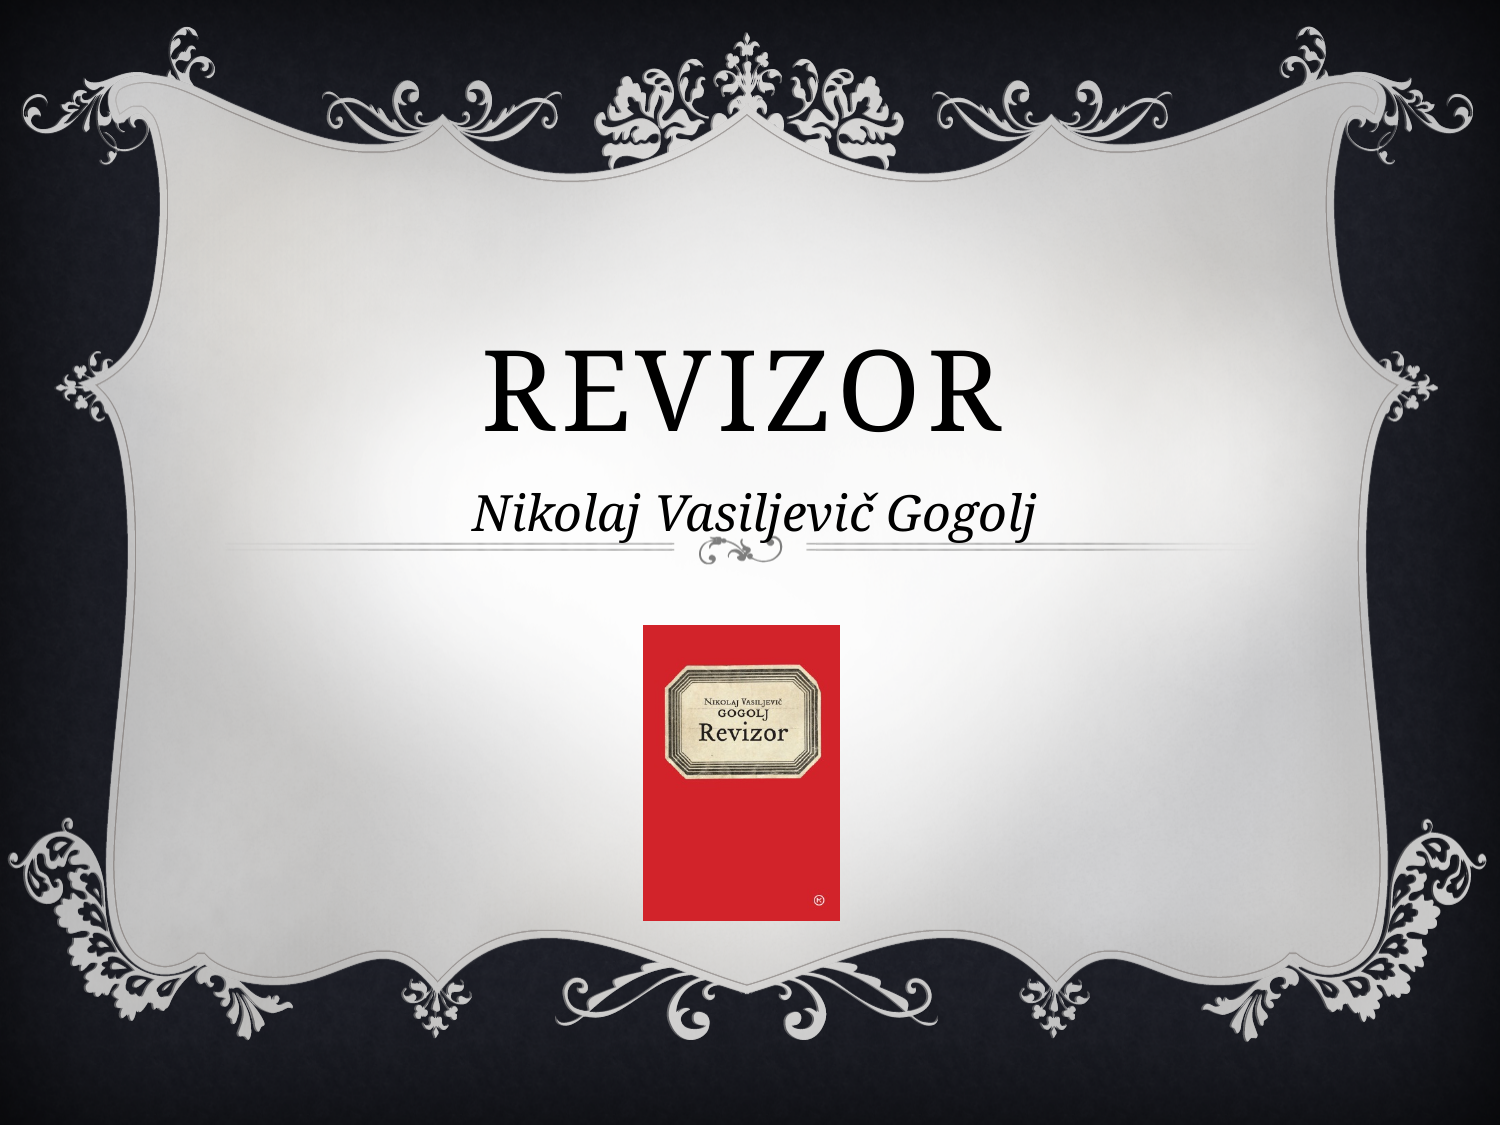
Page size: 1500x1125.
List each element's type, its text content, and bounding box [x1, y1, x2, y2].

picture [0, 0, 1500, 1125]
subtitle Nikolaj Vasiljevič Gogolj [230, 444, 1281, 732]
title REVIZOR [104, 220, 1380, 462]
